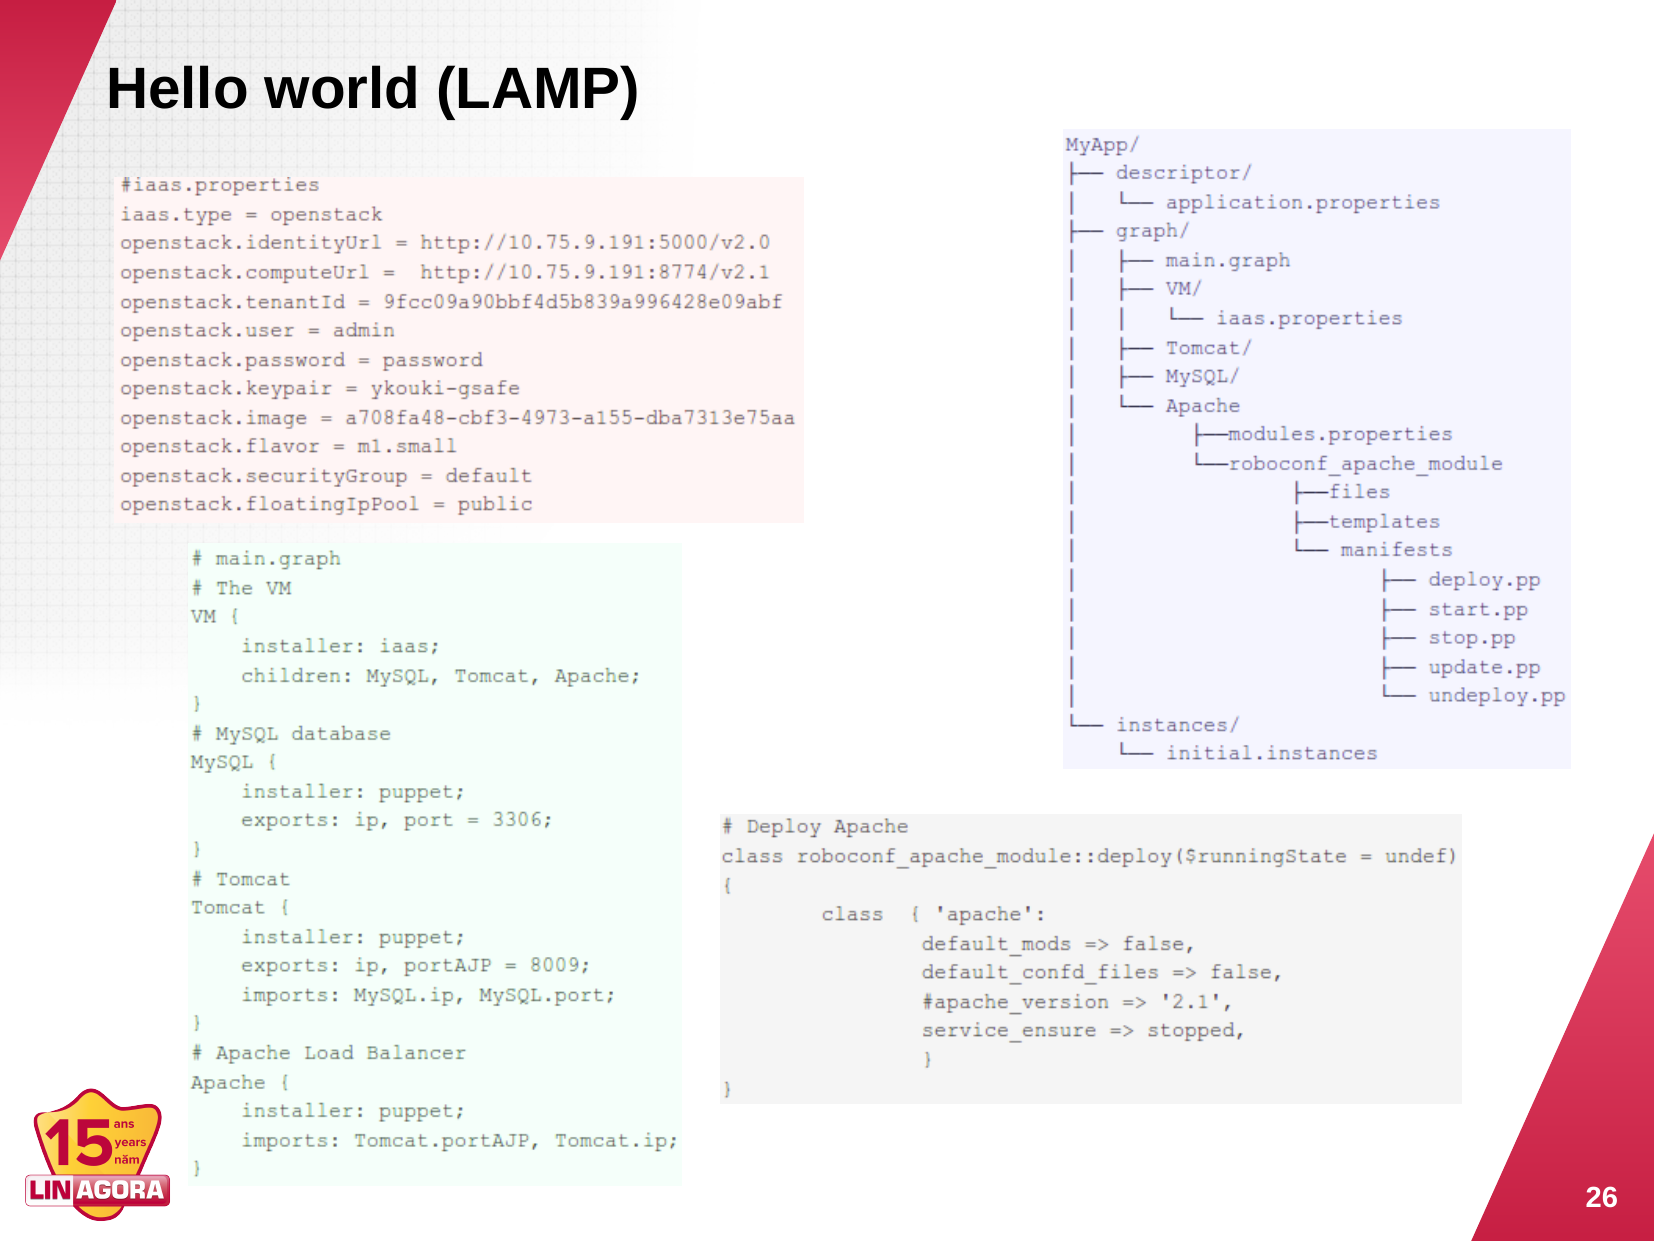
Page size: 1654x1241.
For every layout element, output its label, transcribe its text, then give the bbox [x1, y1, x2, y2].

title Hello world (LAMP) [106, 0, 1571, 178]
picture [1063, 129, 1571, 769]
picture [720, 814, 1462, 1104]
picture [0, 27, 804, 1186]
picture [23, 1080, 172, 1229]
